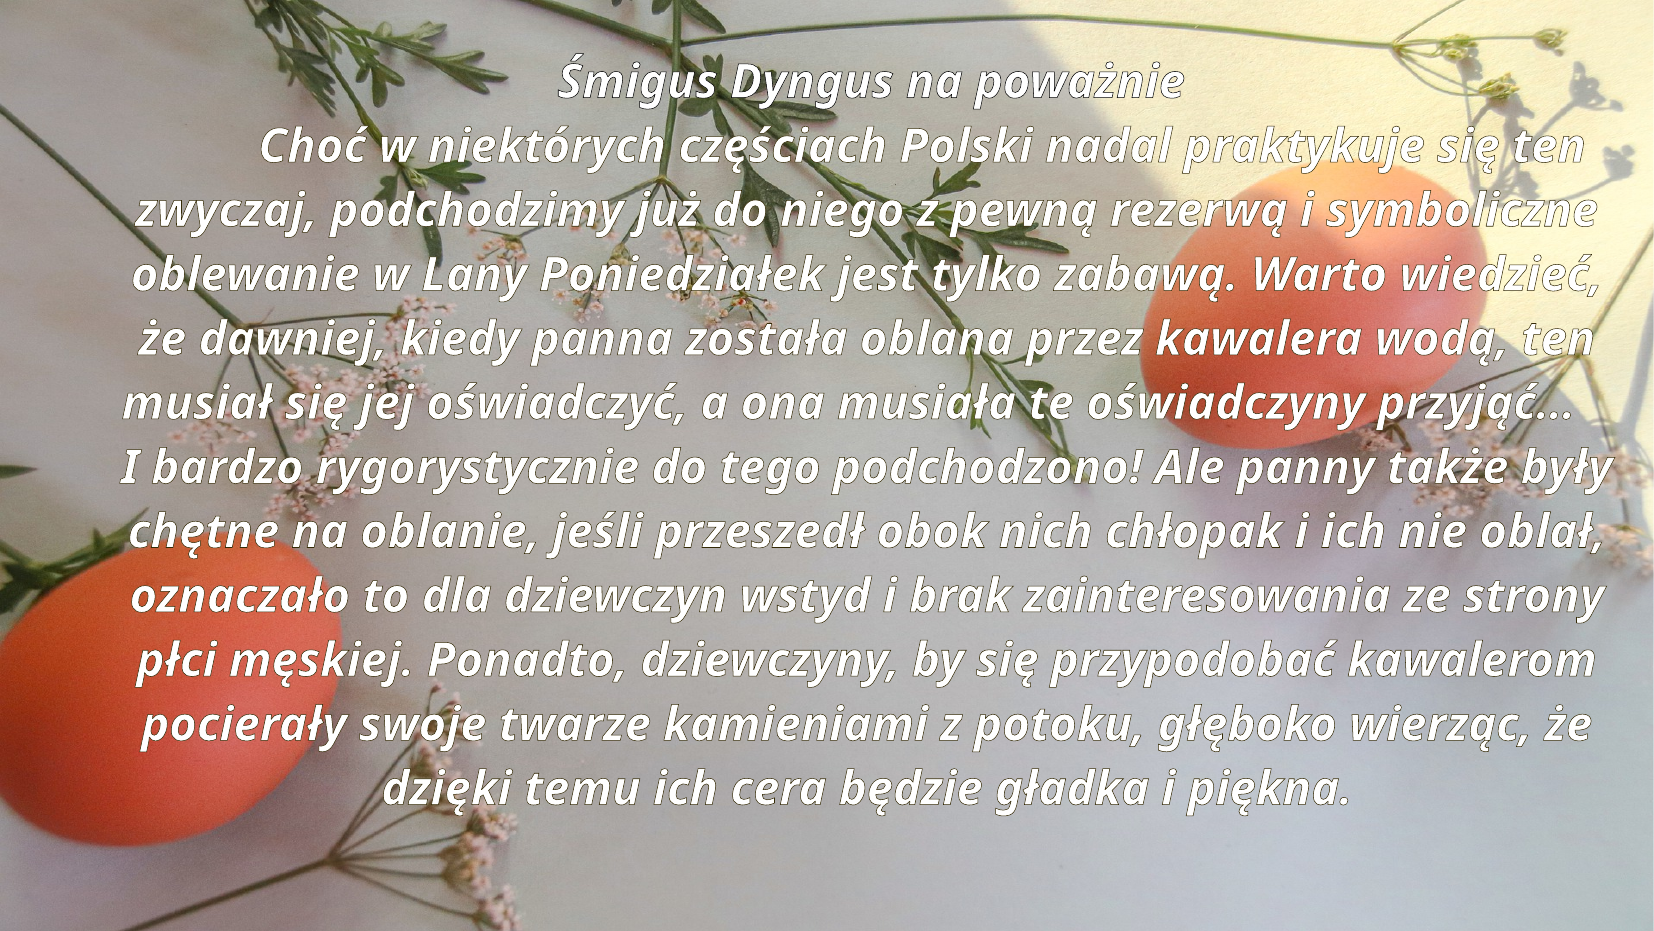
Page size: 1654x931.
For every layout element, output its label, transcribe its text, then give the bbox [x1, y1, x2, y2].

list Śmigus Dyngus na poważnie Choć w niektórych częściach Polski nadal praktykuje się ten zwyczaj, podchodzimy już do niego z pewną rezerwą i symboliczne oblewanie w Lany Poniedziałek jest tylko zabawą. Warto wiedzieć, że dawniej, kiedy panna została oblana przez kawalera wodą, ten musiał się jej oświadczyć, a ona musiała te oświadczyny przyjąć… I bardzo rygorystycznie do tego podchodzono! Ale panny także były chętne na oblanie, jeśli przeszedł obok nich chłopak i ich nie oblał, oznaczało to dla dziewczyn wstyd i brak zainteresowania ze strony płci męskiej. Ponadto, dziewczyny, by się przypodobać kawalerom pocierały swoje twarze kamieniami z potoku, głęboko wierząc, że dzięki temu ich cera będzie gładka i piękna. [113, 47, 1621, 873]
picture [0, 0, 1654, 931]
